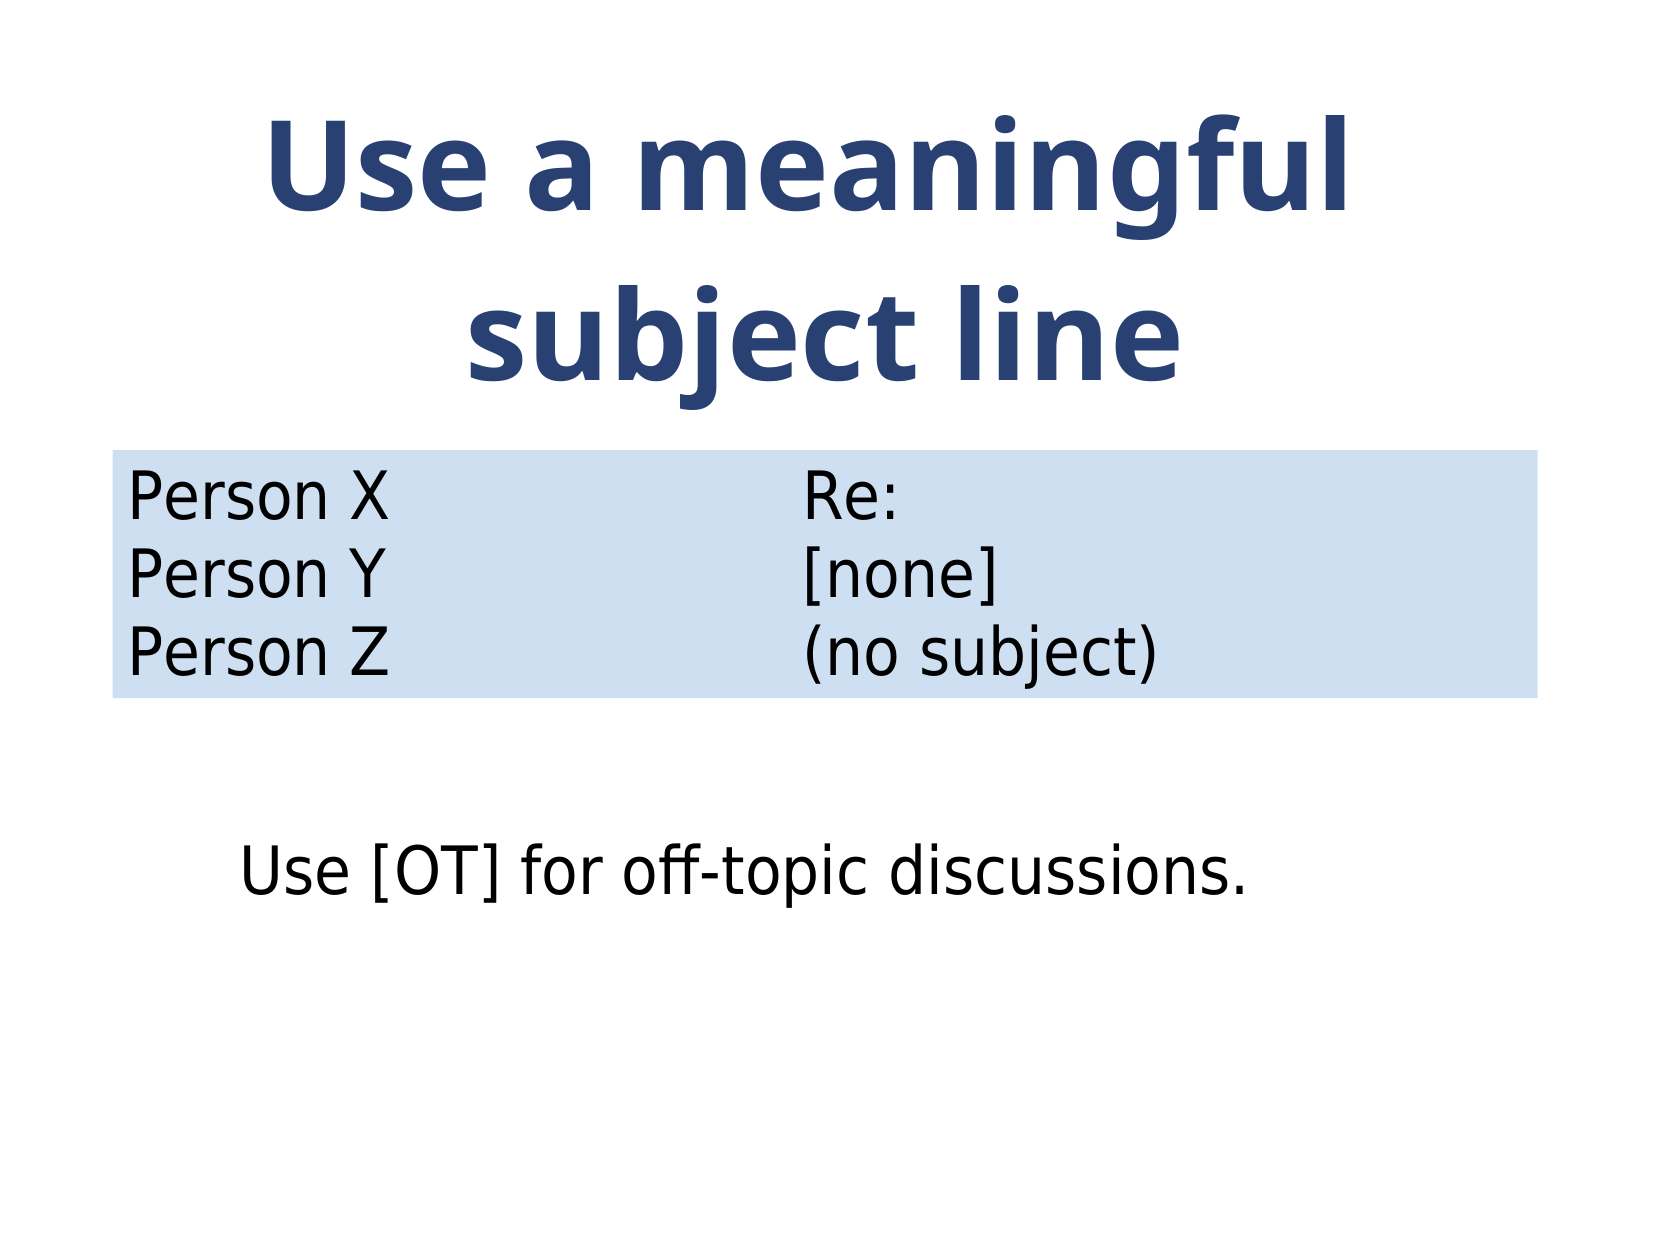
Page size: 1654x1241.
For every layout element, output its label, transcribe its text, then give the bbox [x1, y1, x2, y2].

text_box Use [OT] for off-topic discussions. [225, 825, 1463, 918]
text_box Person X Re: Person Y [none] Person Z (no subject) [112, 450, 1538, 699]
text_box Use a meaningful subject line [187, 69, 1463, 429]
